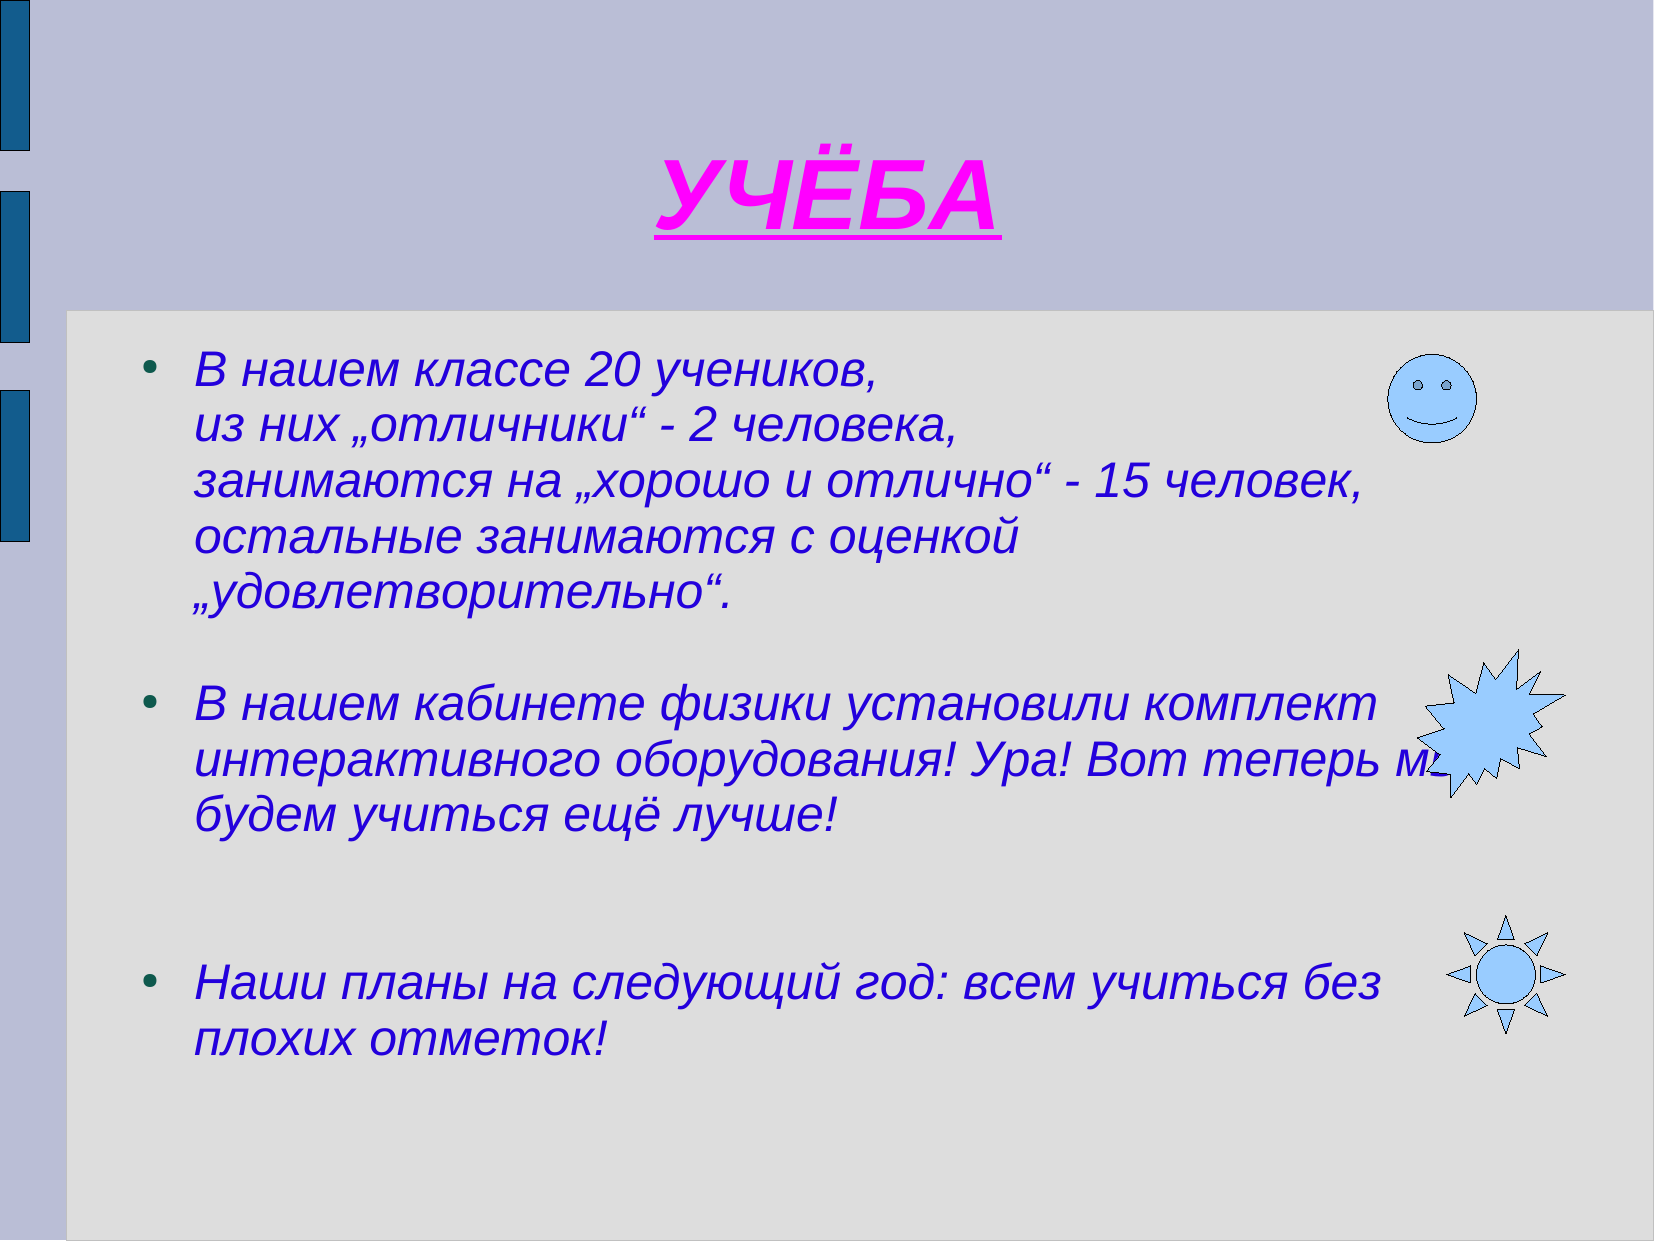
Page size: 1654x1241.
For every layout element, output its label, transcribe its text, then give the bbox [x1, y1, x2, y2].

text_box [1524, 993, 1548, 1017]
title УЧЁБА [121, 91, 1534, 299]
text_box [1540, 965, 1566, 983]
text_box [1464, 993, 1488, 1017]
text_box [1497, 915, 1515, 940]
text_box [1524, 932, 1548, 956]
text_box [1387, 354, 1477, 443]
text_box [1464, 932, 1488, 956]
text_box [1417, 649, 1566, 798]
text_box [1446, 965, 1471, 983]
text_box [1476, 944, 1536, 1004]
text_box [1497, 1009, 1515, 1034]
list В нашем классе 20 учеников, из них „отличники“ - 2 человека, занимаются на „хорошо и отлично“ - 15 человек, остальные занимаются с оценкой „удовлетворительно“. В нашем кабинете физики установили комплект интерактивного оборудования! Ура! Вот теперь мы будем учиться ещё лучше! Наши планы на следующий год: всем учиться без плохих отметок! [123, 340, 1536, 1123]
